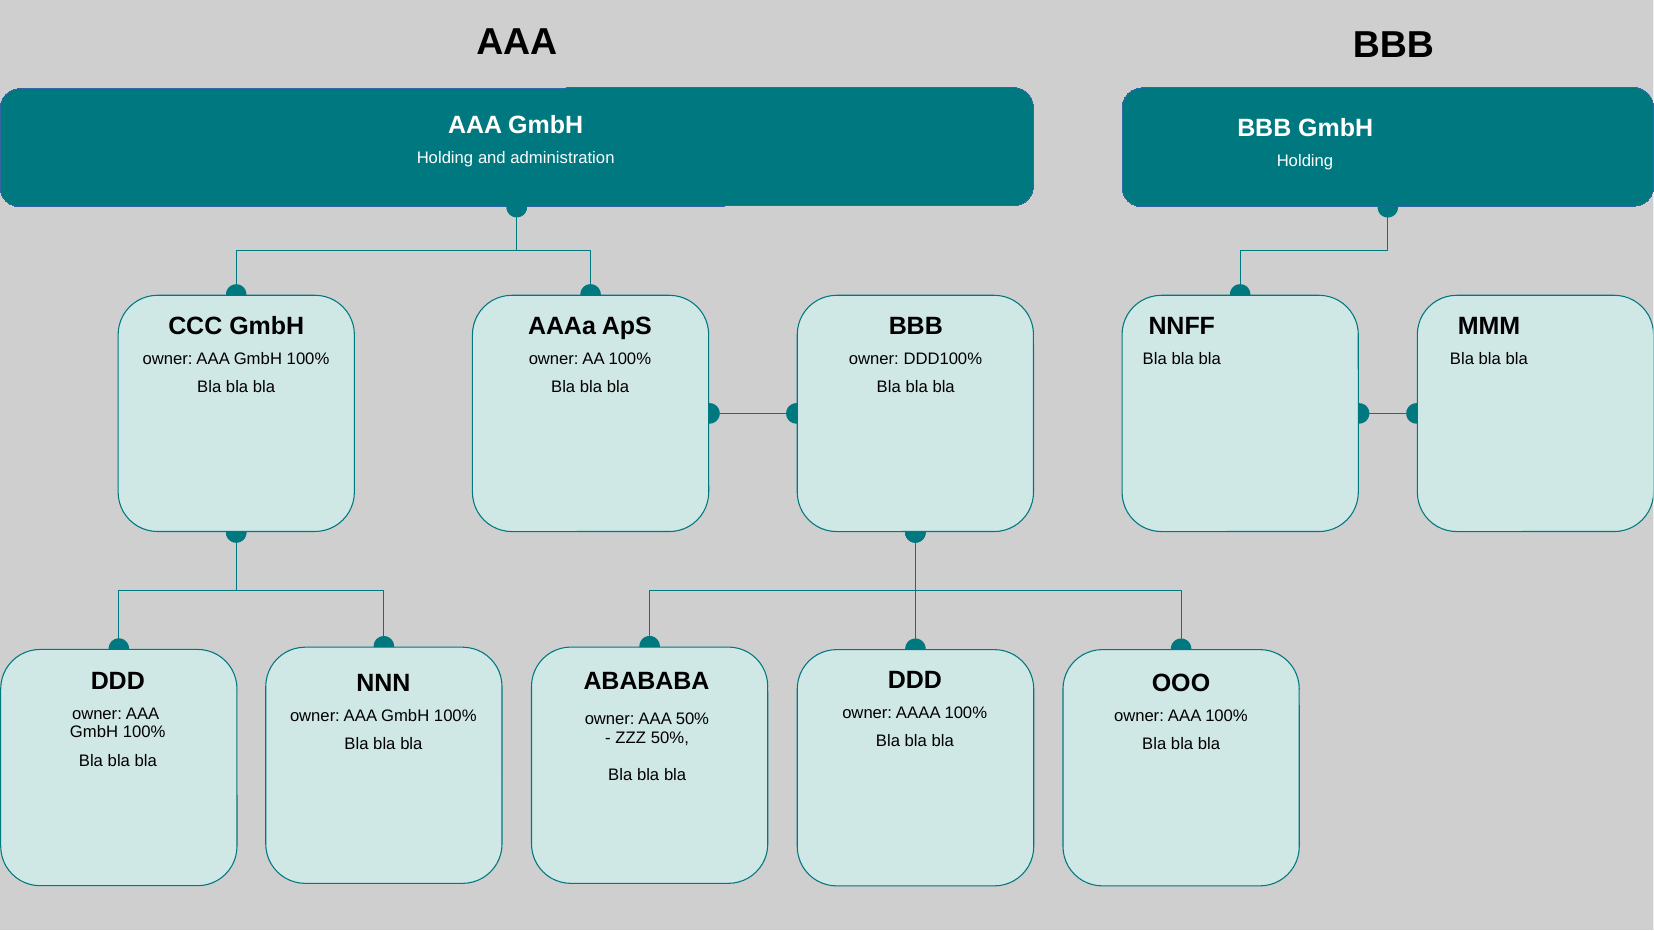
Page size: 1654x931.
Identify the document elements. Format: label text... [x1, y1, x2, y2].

text_box BBB owner: DDD100% Bla bla bla [797, 295, 1034, 532]
text_box CCC GmbH owner: AAA GmbH 100% Bla bla bla [118, 295, 355, 532]
text_box MMM Bla bla bla [1435, 295, 1654, 532]
title BBB [1162, 21, 1625, 60]
text_box AAAa ApS owner: AA 100% Bla bla bla [472, 295, 708, 532]
text_box BBB GmbH Holding [1222, 106, 1577, 196]
text_box ABABABA owner: AAA 50% - ZZZ 50%, Bla bla bla [531, 650, 768, 884]
text_box OOO owner: AAA 100% Bla bla bla [1062, 652, 1300, 886]
text_box [1122, 87, 1654, 207]
text_box DDD owner: AAA GmbH 100% Bla bla bla [0, 649, 236, 887]
title AAA [177, 14, 857, 60]
text_box [286, 647, 482, 652]
text_box AAA GmbH Holding and administration [240, 103, 792, 183]
text_box [1122, 315, 1127, 512]
text_box [0, 87, 1034, 207]
text_box NNFF Bla bla bla [1127, 295, 1365, 532]
text_box [1417, 301, 1435, 525]
text_box NNN owner: AAA GmbH 100% Bla bla bla [265, 652, 502, 886]
text_box DDD owner: AAAA 100% Bla bla bla [797, 649, 1033, 886]
